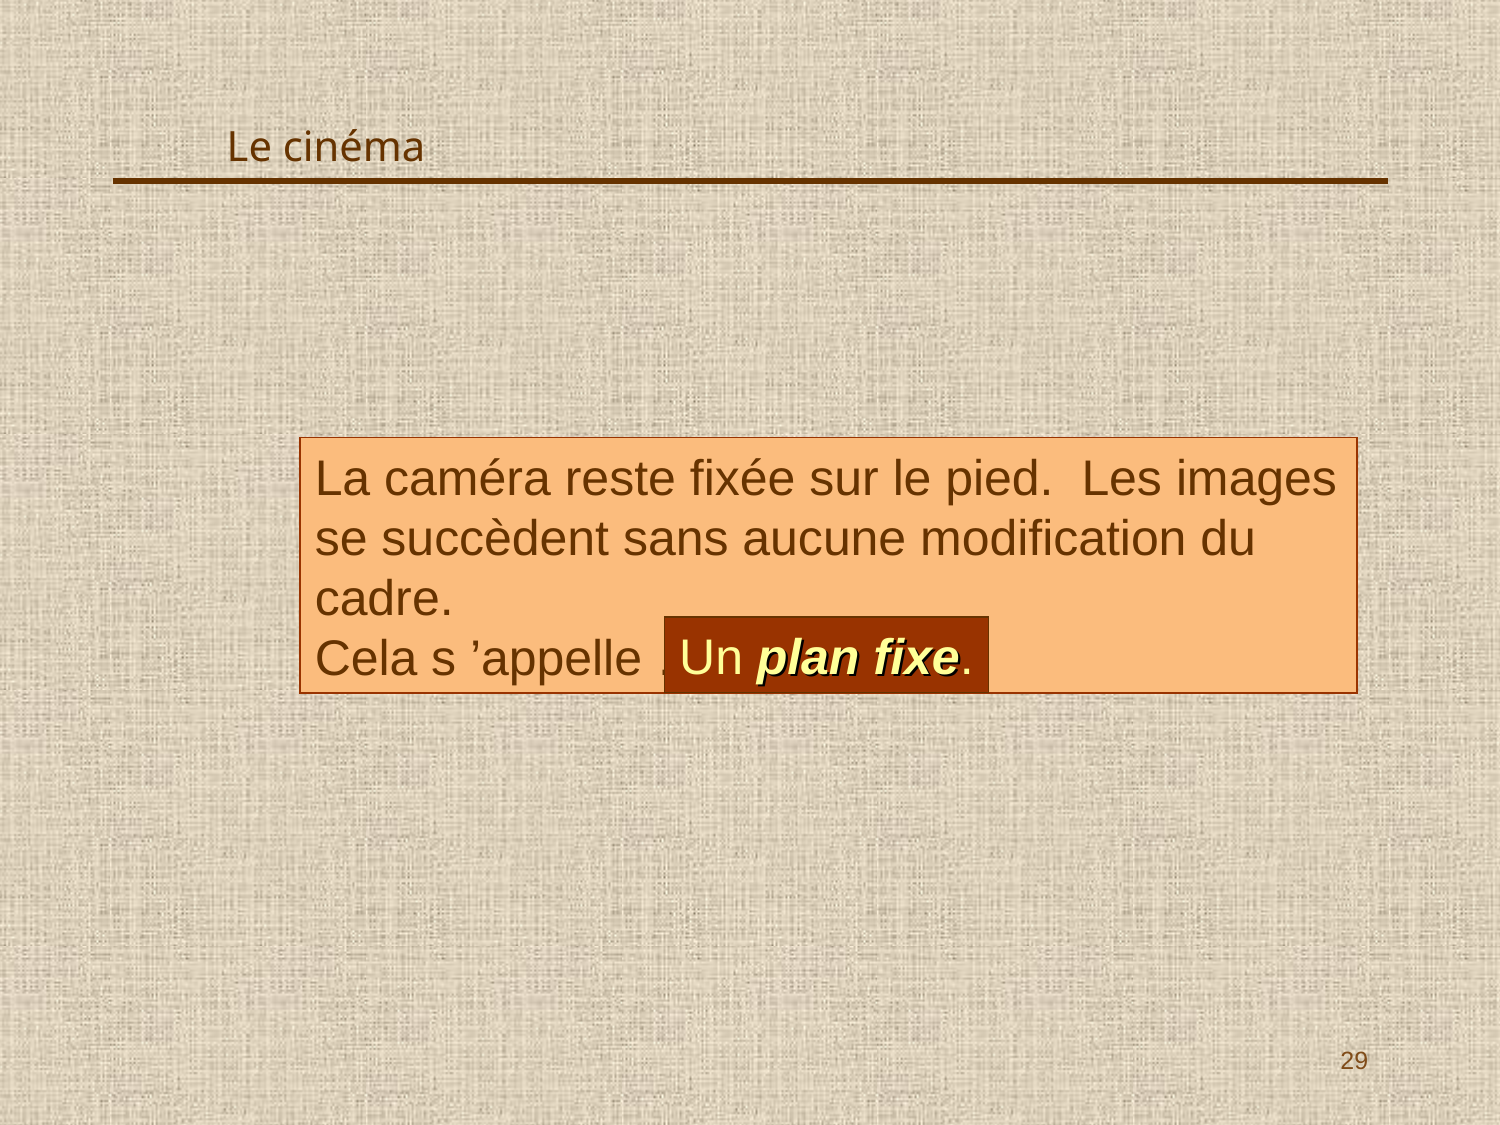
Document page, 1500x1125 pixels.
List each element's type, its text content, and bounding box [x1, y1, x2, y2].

text_box Un plan fixe. [664, 616, 989, 693]
text_box La caméra reste fixée sur le pied. Les images se succèdent sans aucune modification du cadre. Cela s ’appelle … ? [299, 437, 1357, 693]
text_box Le cinéma [211, 112, 441, 178]
picture [0, 0, 1500, 1125]
